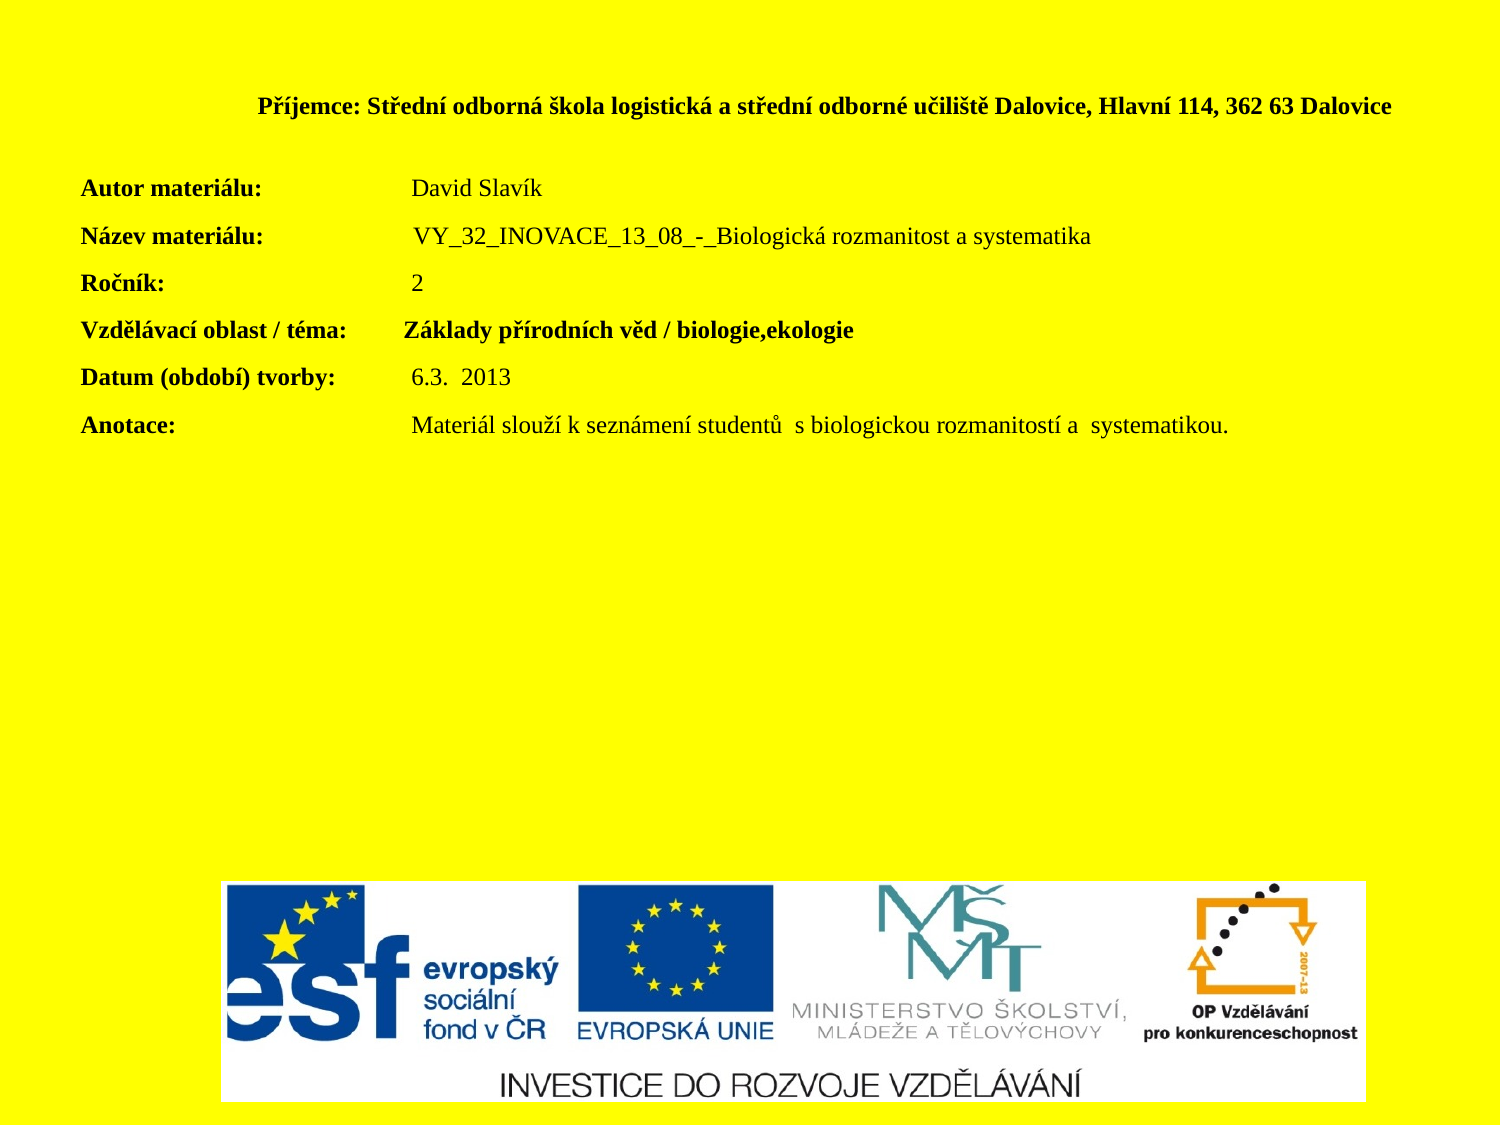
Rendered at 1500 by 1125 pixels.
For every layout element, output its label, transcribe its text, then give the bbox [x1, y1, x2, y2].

text_box Vzdělávací oblast / téma: Základy přírodních věd / biologie,ekologie [65, 306, 1022, 352]
text_box Příjemce: Střední odborná škola logistická a střední odborné učiliště Dalovice, Hlavní 114, 362 63 Dalovice [242, 81, 1444, 128]
text_box Ročník: [65, 258, 184, 305]
text_box 6.3. 2013 [396, 353, 547, 399]
text_box 2 [396, 258, 547, 305]
text_box Název materiálu: VY_32_INOVACE_13_08_-_Biologická rozmanitost a systematika [65, 211, 1117, 258]
text_box Autor materiálu: [65, 164, 396, 210]
text_box David Slavík [396, 164, 688, 210]
picture [221, 881, 1366, 1102]
text_box Materiál slouží k seznámení studentů s biologickou rozmanitostí a systematikou. [396, 400, 1413, 446]
text_box Anotace: [65, 400, 220, 446]
text_box Datum (období) tvorby: [65, 353, 361, 399]
